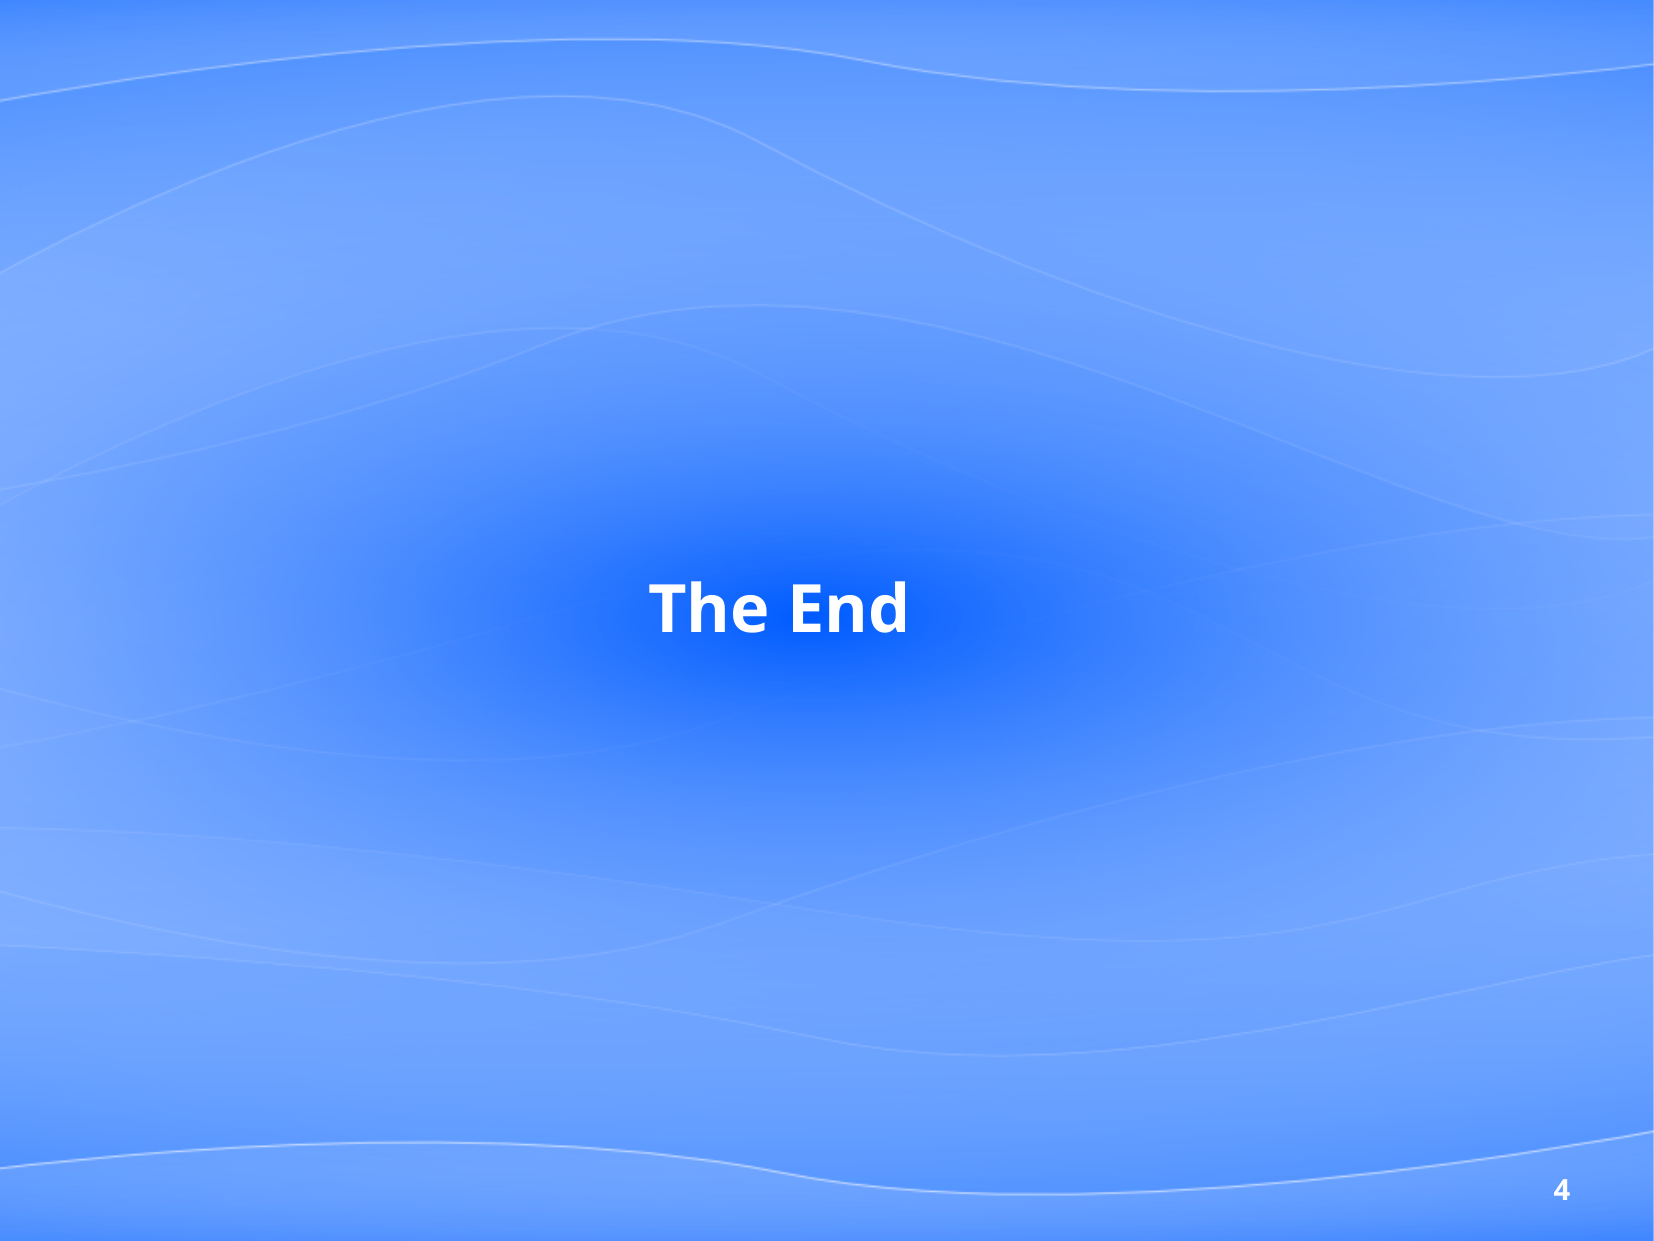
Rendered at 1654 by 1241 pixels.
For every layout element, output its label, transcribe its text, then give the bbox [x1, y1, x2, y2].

text_box The End [633, 558, 963, 655]
picture [0, 0, 1654, 1241]
